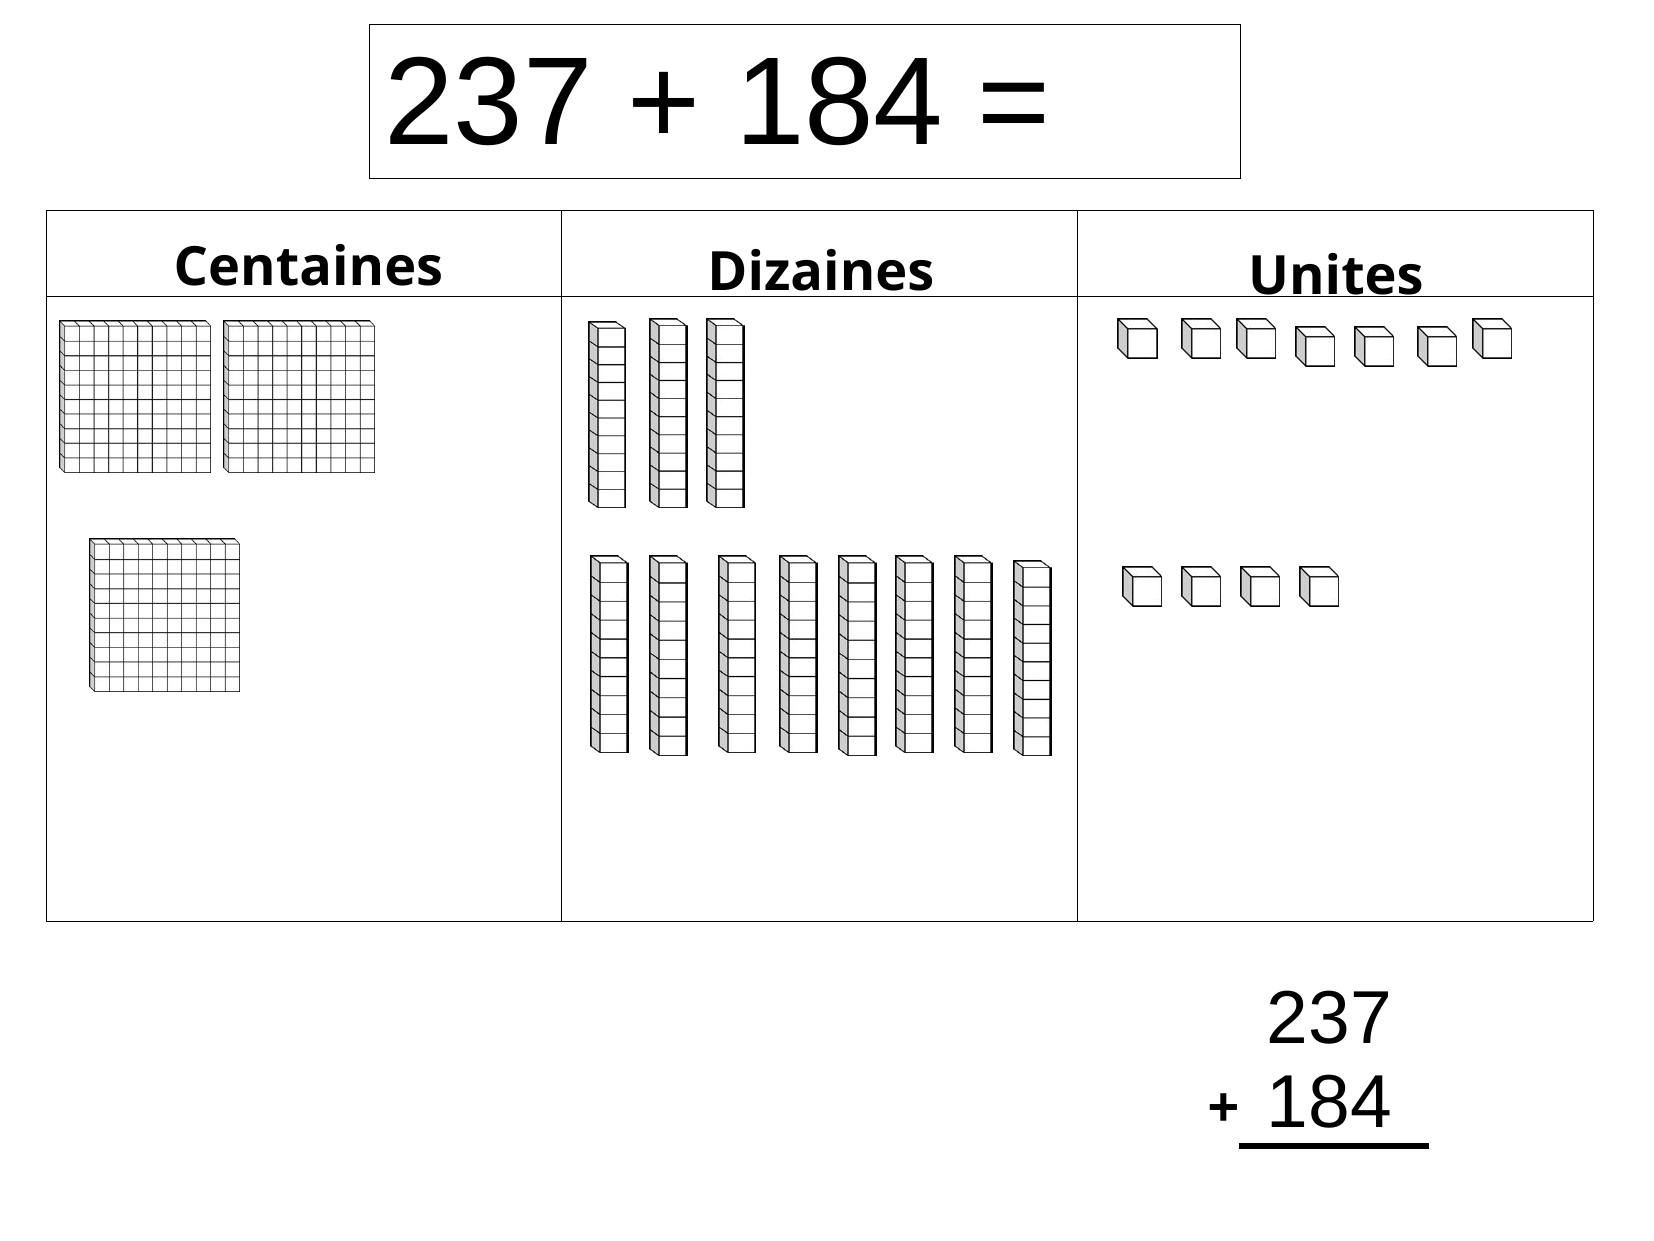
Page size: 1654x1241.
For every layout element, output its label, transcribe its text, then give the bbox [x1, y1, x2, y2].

table_header [1078, 211, 1593, 296]
picture [1181, 318, 1221, 359]
table_cell [1078, 297, 1593, 921]
picture [649, 555, 688, 756]
picture [1472, 318, 1512, 359]
text_box Centaines [158, 219, 449, 296]
picture [1354, 326, 1394, 367]
picture [59, 320, 211, 473]
picture [779, 555, 818, 753]
picture [1236, 318, 1276, 359]
picture [1299, 566, 1339, 607]
picture [1181, 566, 1221, 607]
table_header [562, 211, 1077, 296]
picture [89, 538, 240, 692]
picture [954, 555, 993, 753]
text_box Unites [1233, 229, 1460, 305]
picture [649, 318, 688, 508]
picture [1122, 566, 1162, 607]
text_box 237 184 [1251, 968, 1407, 1068]
text_box Dizaines [692, 224, 957, 301]
picture [706, 318, 745, 508]
picture [1240, 566, 1280, 607]
picture [838, 555, 877, 756]
table_cell [47, 297, 561, 921]
picture [1117, 318, 1158, 359]
table_header [47, 211, 561, 296]
picture [1295, 326, 1335, 367]
picture [718, 555, 756, 753]
text_box 237 + 184 = [369, 24, 1241, 179]
picture [588, 321, 626, 508]
picture [223, 320, 375, 473]
picture [895, 555, 934, 753]
picture [1013, 560, 1052, 756]
picture [1417, 326, 1457, 367]
table_cell [562, 297, 1077, 921]
text_box + [1192, 1068, 1654, 1146]
picture [590, 555, 629, 753]
